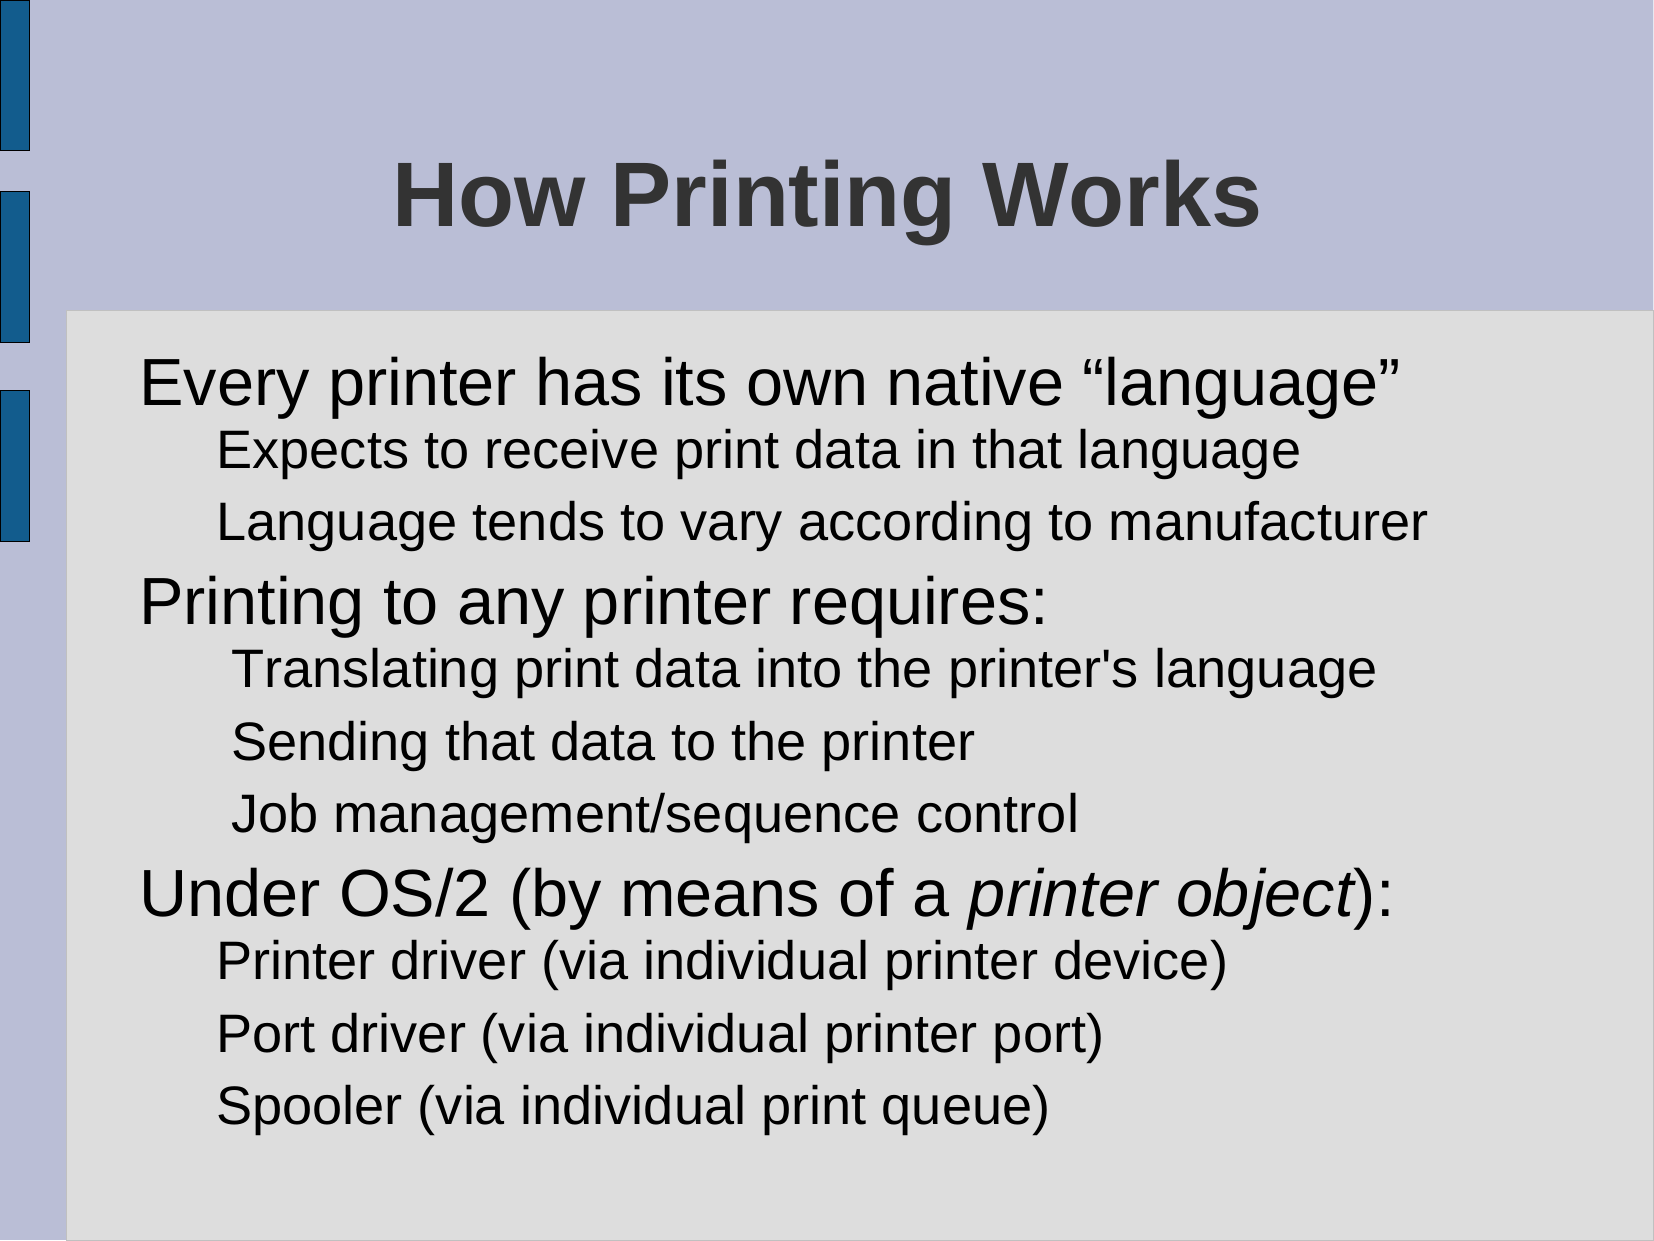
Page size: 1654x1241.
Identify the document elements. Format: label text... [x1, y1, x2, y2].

title How Printing Works [121, 91, 1534, 299]
list Every printer has its own native “language” Expects to receive print data in that language Language tends to vary according to manufacturer Printing to any printer requires: Translating print data into the printer's language Sending that data to the printer Job management/sequence control Under OS/2 (by means of a printer object): Printer driver (via individual printer device) Port driver (via individual printer port) Spooler (via individual print queue) [121, 344, 1534, 1217]
